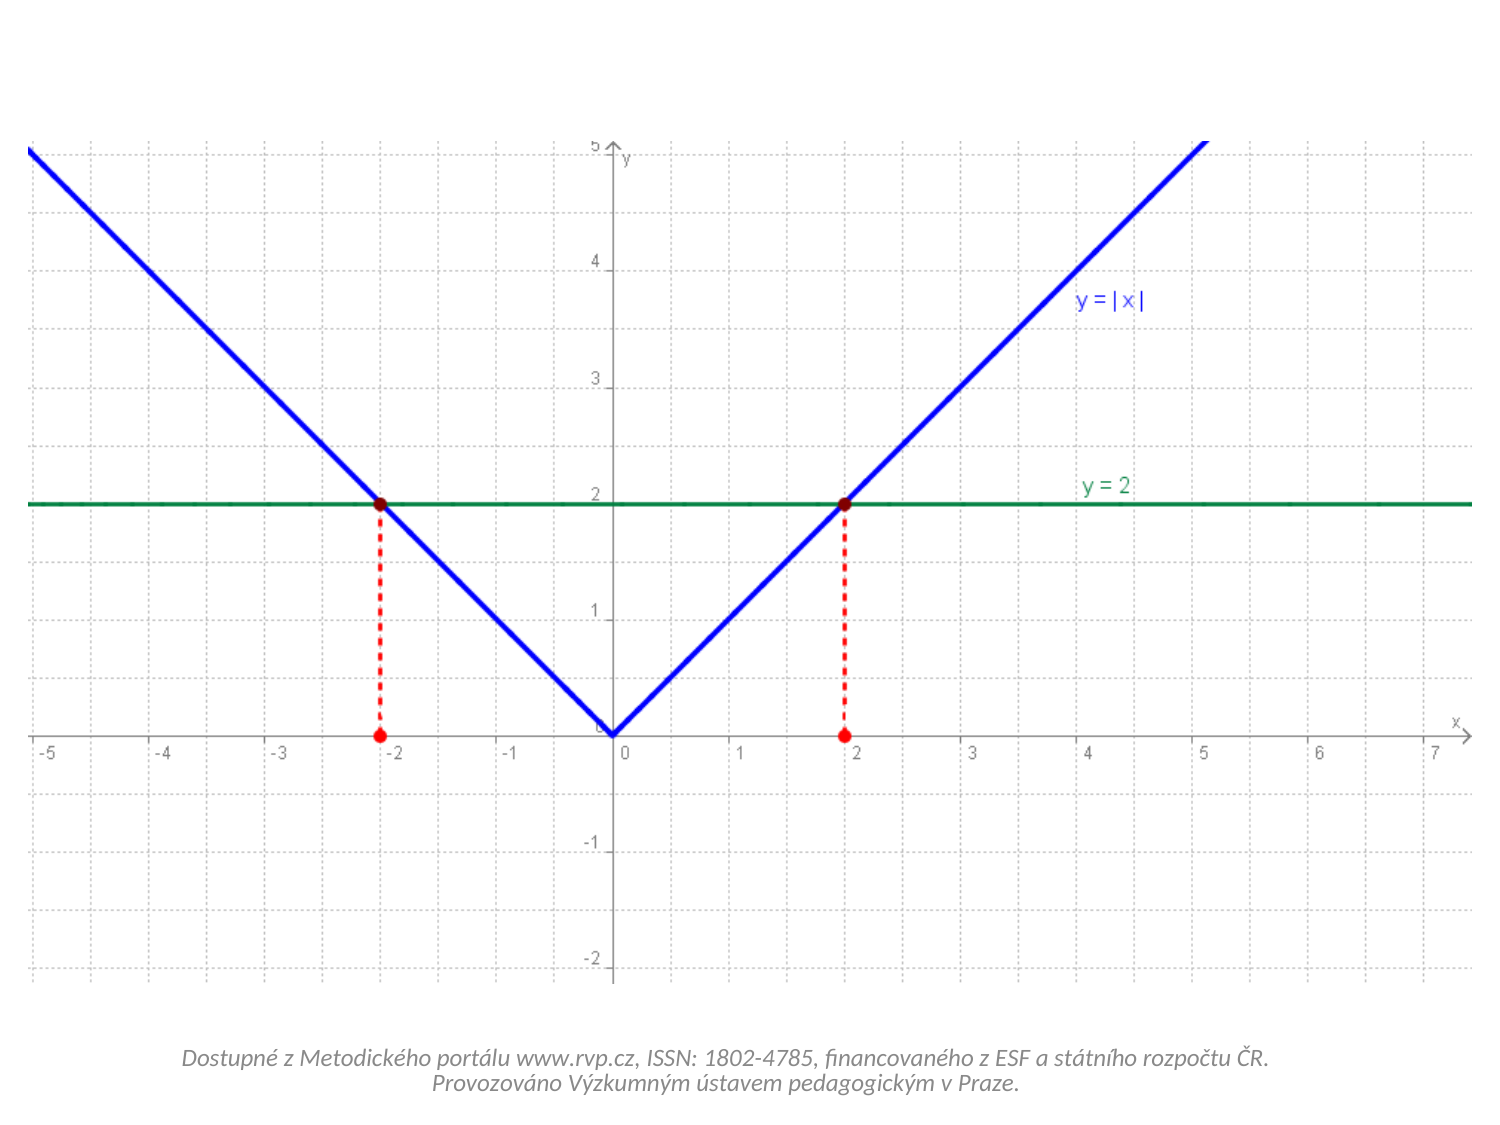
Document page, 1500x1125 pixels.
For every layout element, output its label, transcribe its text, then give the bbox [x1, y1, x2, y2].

picture [28, 141, 1472, 984]
text_box Dostupné z Metodického portálu www.rvp.cz, ISSN: 1802-4785, financovaného z ESF a státního rozpočtu ČR. Provozováno Výzkumným ústavem pedagogickým v Praze. [105, 1042, 1348, 1103]
